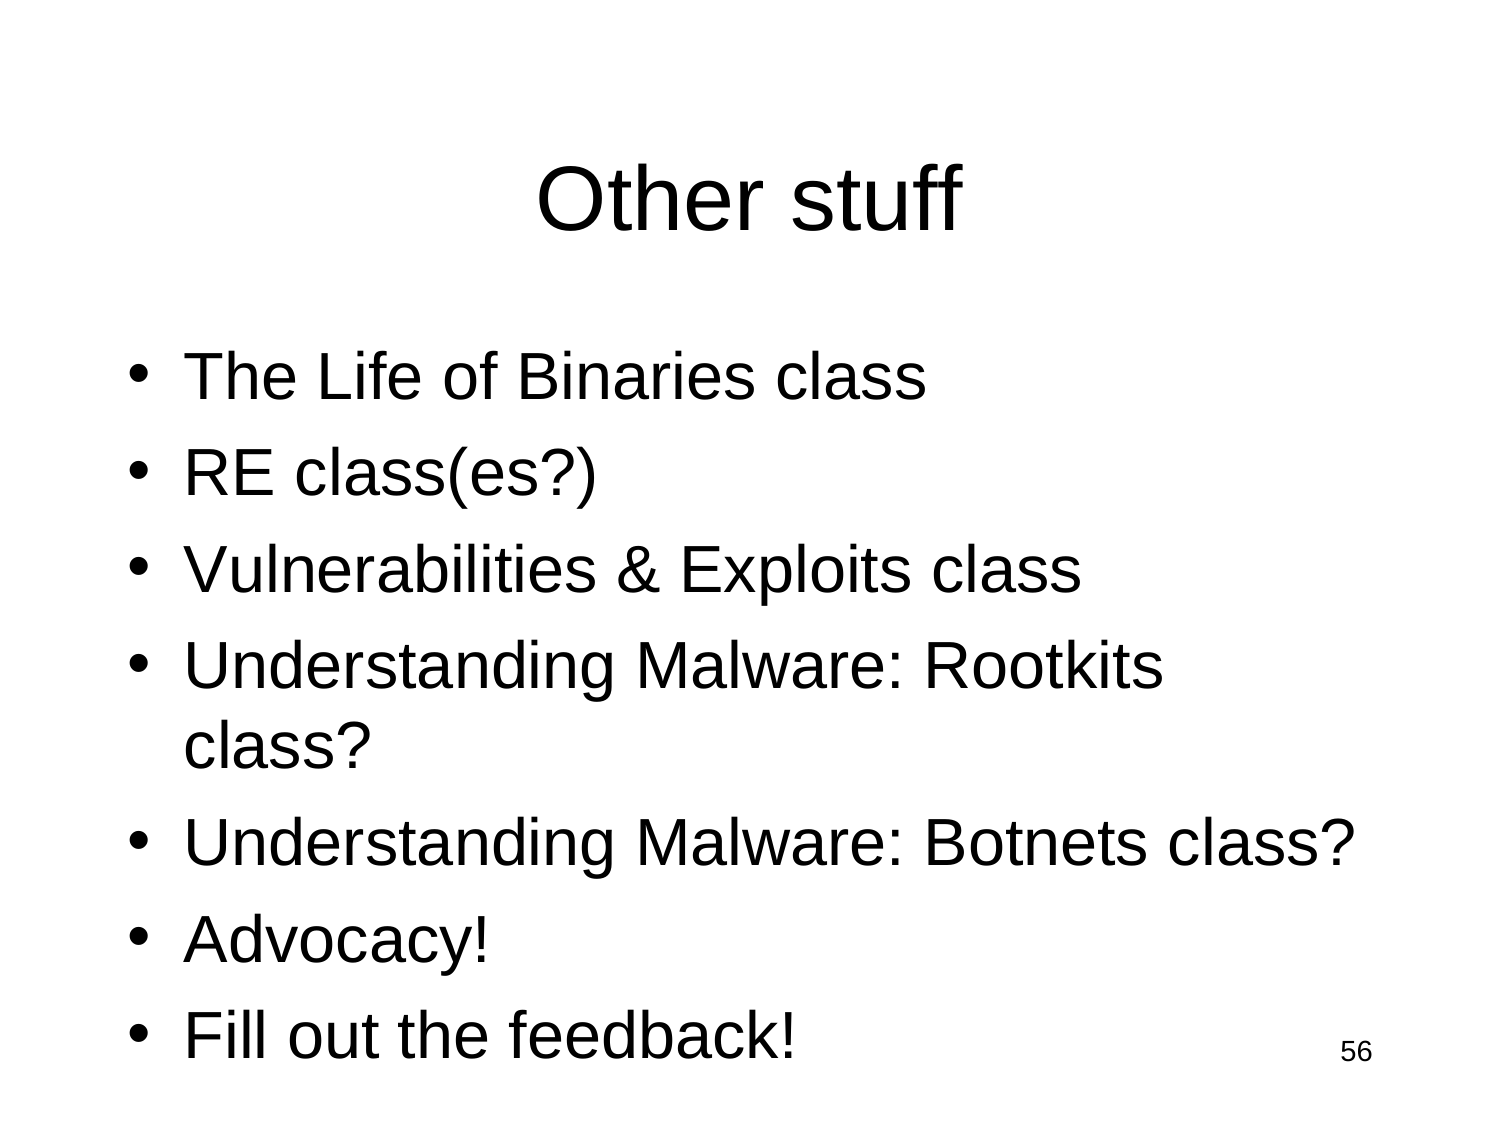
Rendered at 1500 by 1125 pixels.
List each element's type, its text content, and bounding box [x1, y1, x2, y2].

title Other stuff [112, 99, 1388, 288]
list The Life of Binaries class RE class(es?) Vulnerabilities & Exploits class Understanding Malware: Rootkits class? Understanding Malware: Botnets class? Advocacy! Fill out the feedback! [112, 324, 1388, 1080]
text_box <number> [1074, 1025, 1388, 1101]
